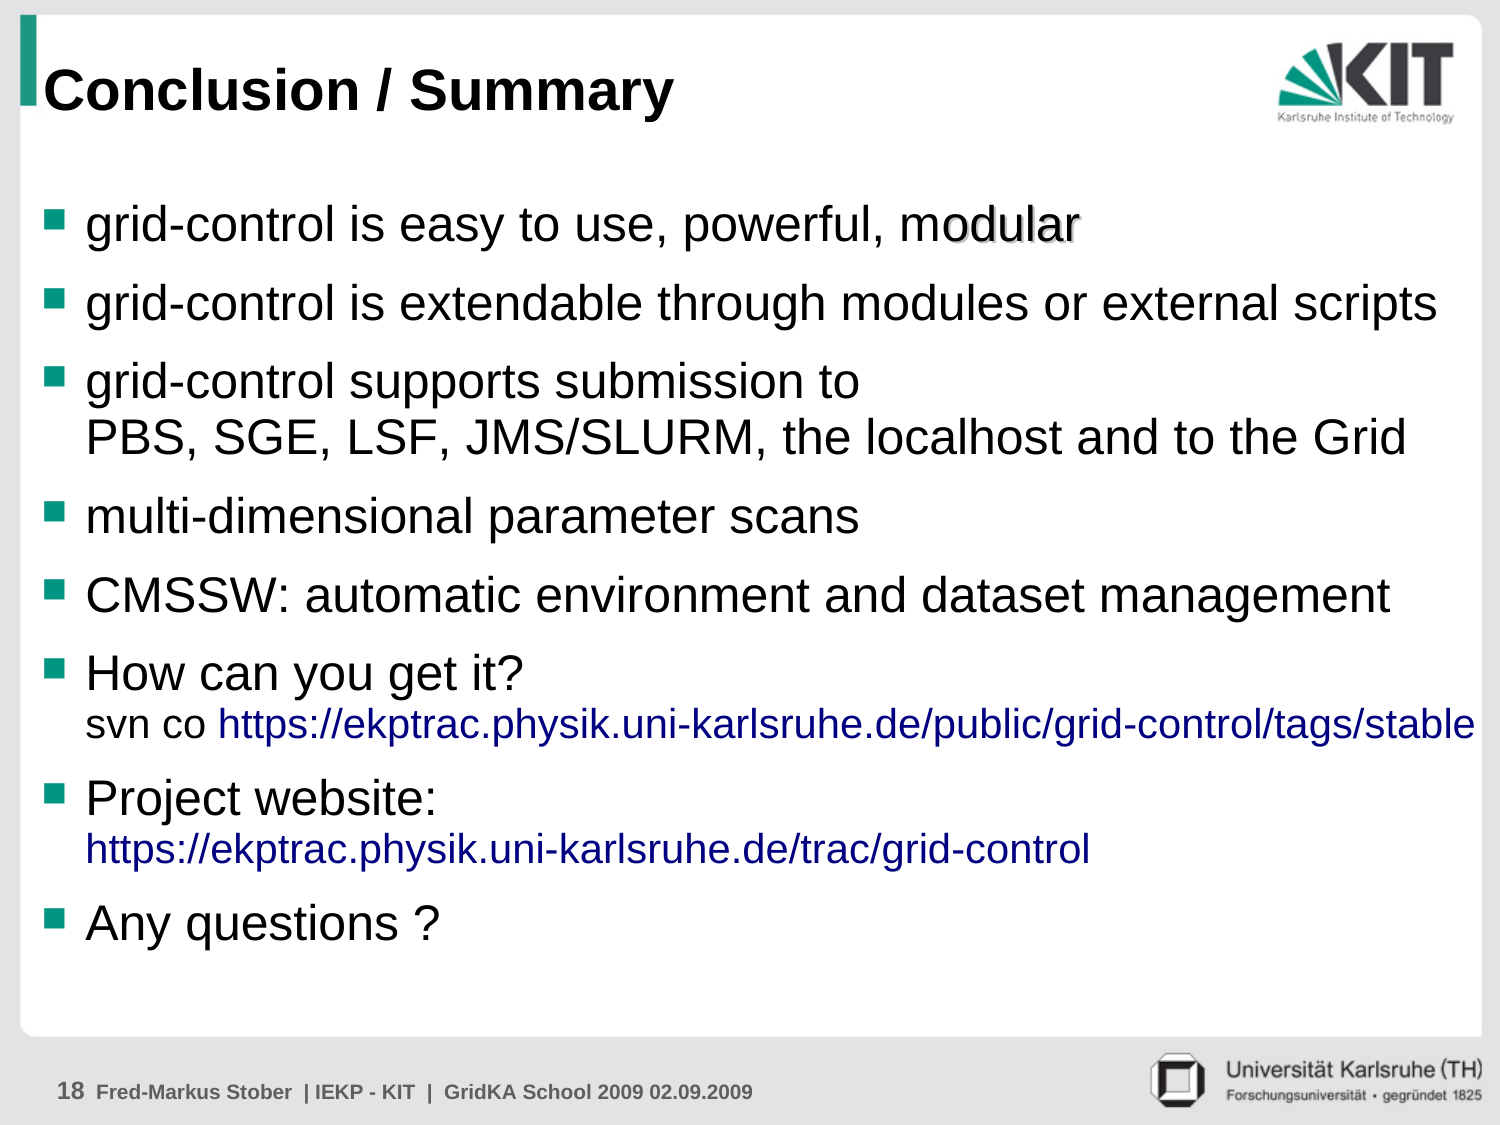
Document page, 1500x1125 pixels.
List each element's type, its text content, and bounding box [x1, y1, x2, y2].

title Conclusion / Summary [43, 47, 1194, 134]
list grid-control is easy to use, powerful, modular grid-control is extendable through modules or external scripts grid-control supports submission to PBS, SGE, LSF, JMS/SLURM, the localhost and to the Grid multi-dimensional parameter scans CMSSW: automatic environment and dataset management How can you get it? svn co https://ekptrac.physik.uni-karlsruhe.de/public/grid-control/tags/stable Project website: https://ekptrac.physik.uni-karlsruhe.de/trac/grid-control Any questions ? [41, 196, 1483, 997]
picture [0, 0, 1500, 1125]
